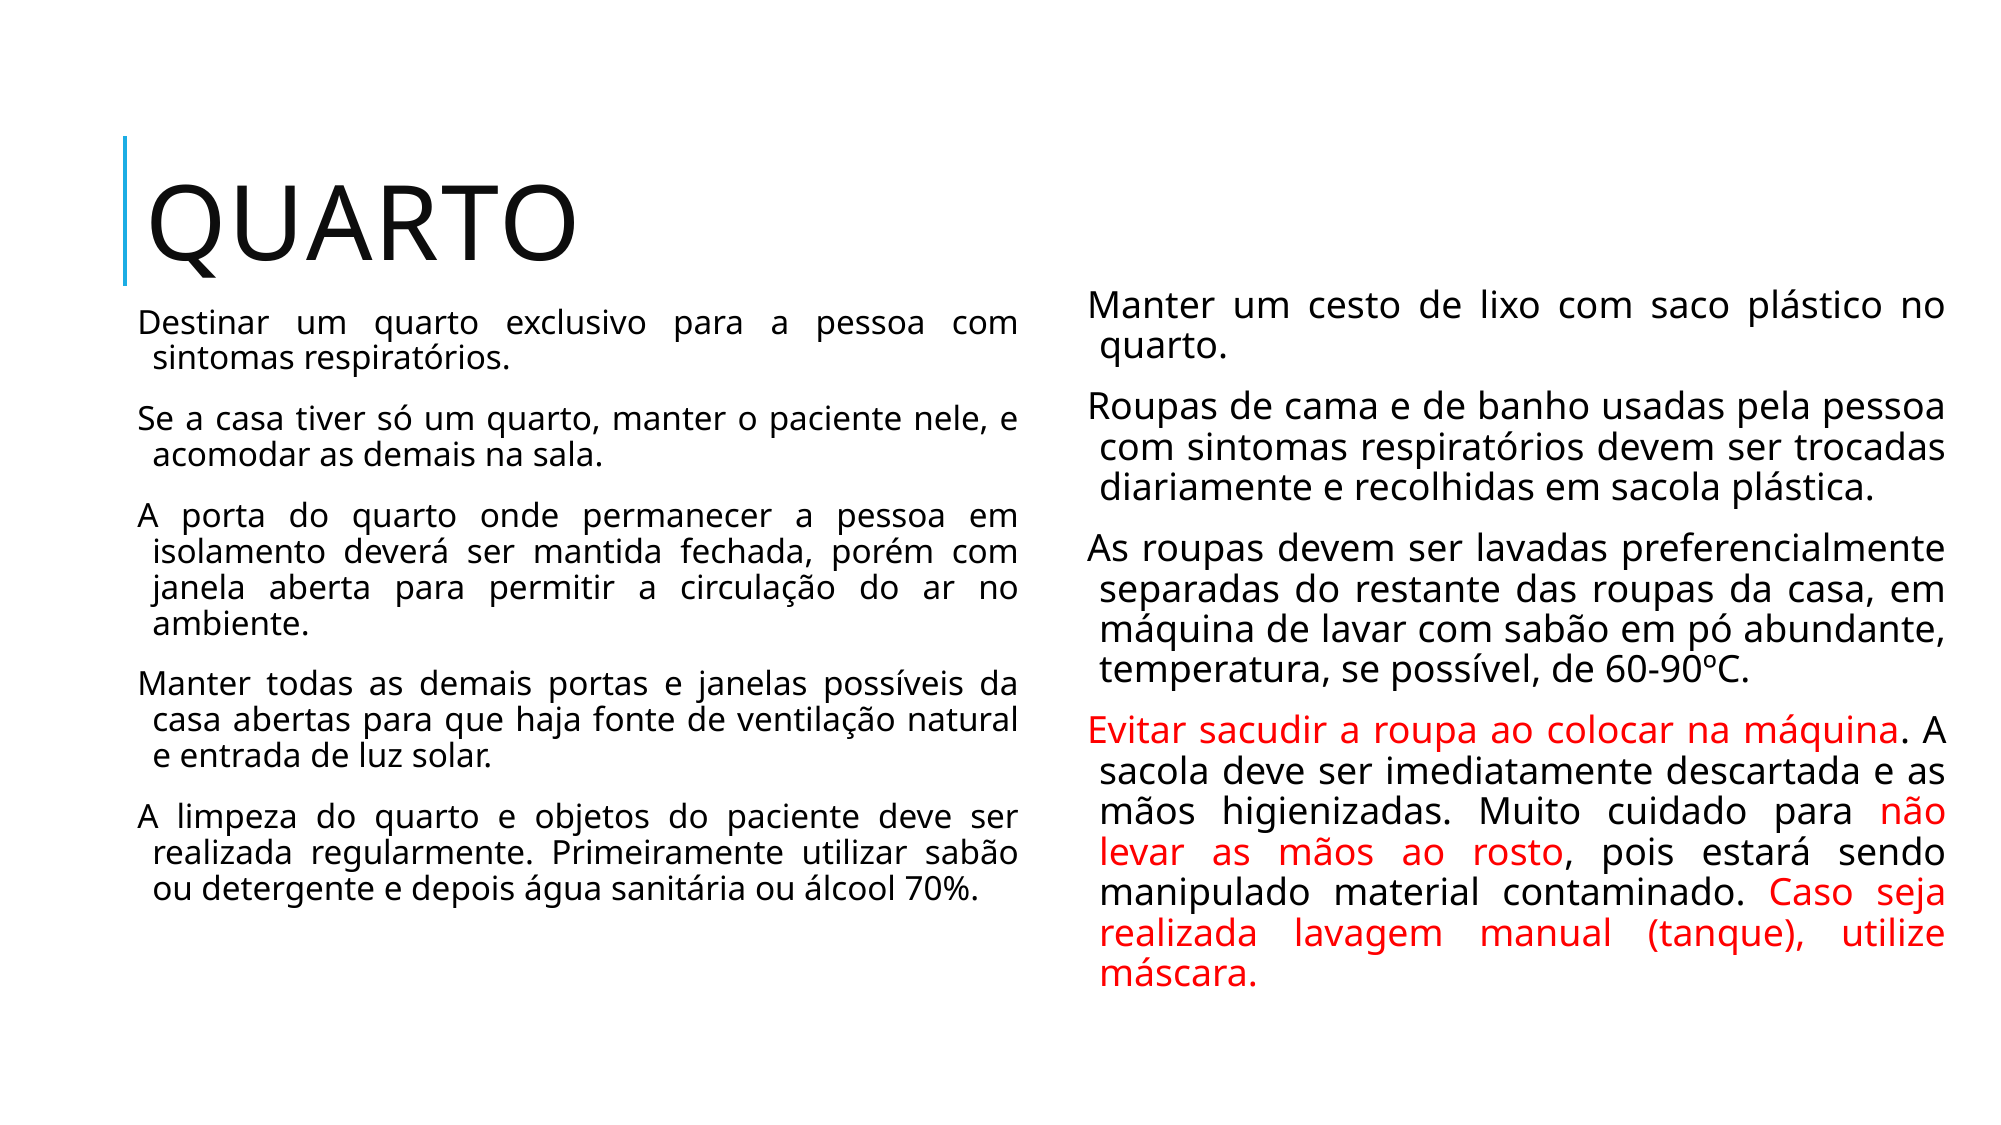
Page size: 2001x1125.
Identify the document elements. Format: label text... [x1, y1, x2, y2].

title quarto [130, 135, 1837, 326]
list Manter um cesto de lixo com saco plástico no quarto. Roupas de cama e de banho usadas pela pessoa com sintomas respiratórios devem ser trocadas diariamente e recolhidas em sacola plástica. As roupas devem ser lavadas preferencialmente separadas do restante das roupas da casa, em máquina de lavar com sabão em pó abundante, temperatura, se possível, de 60-90ºC. Evitar sacudir a roupa ao colocar na máquina. A sacola deve ser imediatamente descartada e as mãos higienizadas. Muito cuidado para não levar as mãos ao rosto, pois estará sendo manipulado material contaminado. Caso seja realizada lavagem manual (tanque), utilize máscara. [1067, 278, 1955, 1065]
list Destinar um quarto exclusivo para a pessoa com sintomas respiratórios. Se a casa tiver só um quarto, manter o paciente nele, e acomodar as demais na sala. A porta do quarto onde permanecer a pessoa em isolamento deverá ser mantida fechada, porém com janela aberta para permitir a circulação do ar no ambiente. Manter todas as demais portas e janelas possíveis da casa abertas para que haja fonte de ventilação natural e entrada de luz solar. A limpeza do quarto e objetos do paciente deve ser realizada regularmente. Primeiramente utilizar sabão ou detergente e depois água sanitária ou álcool 70%. [114, 297, 1028, 1021]
